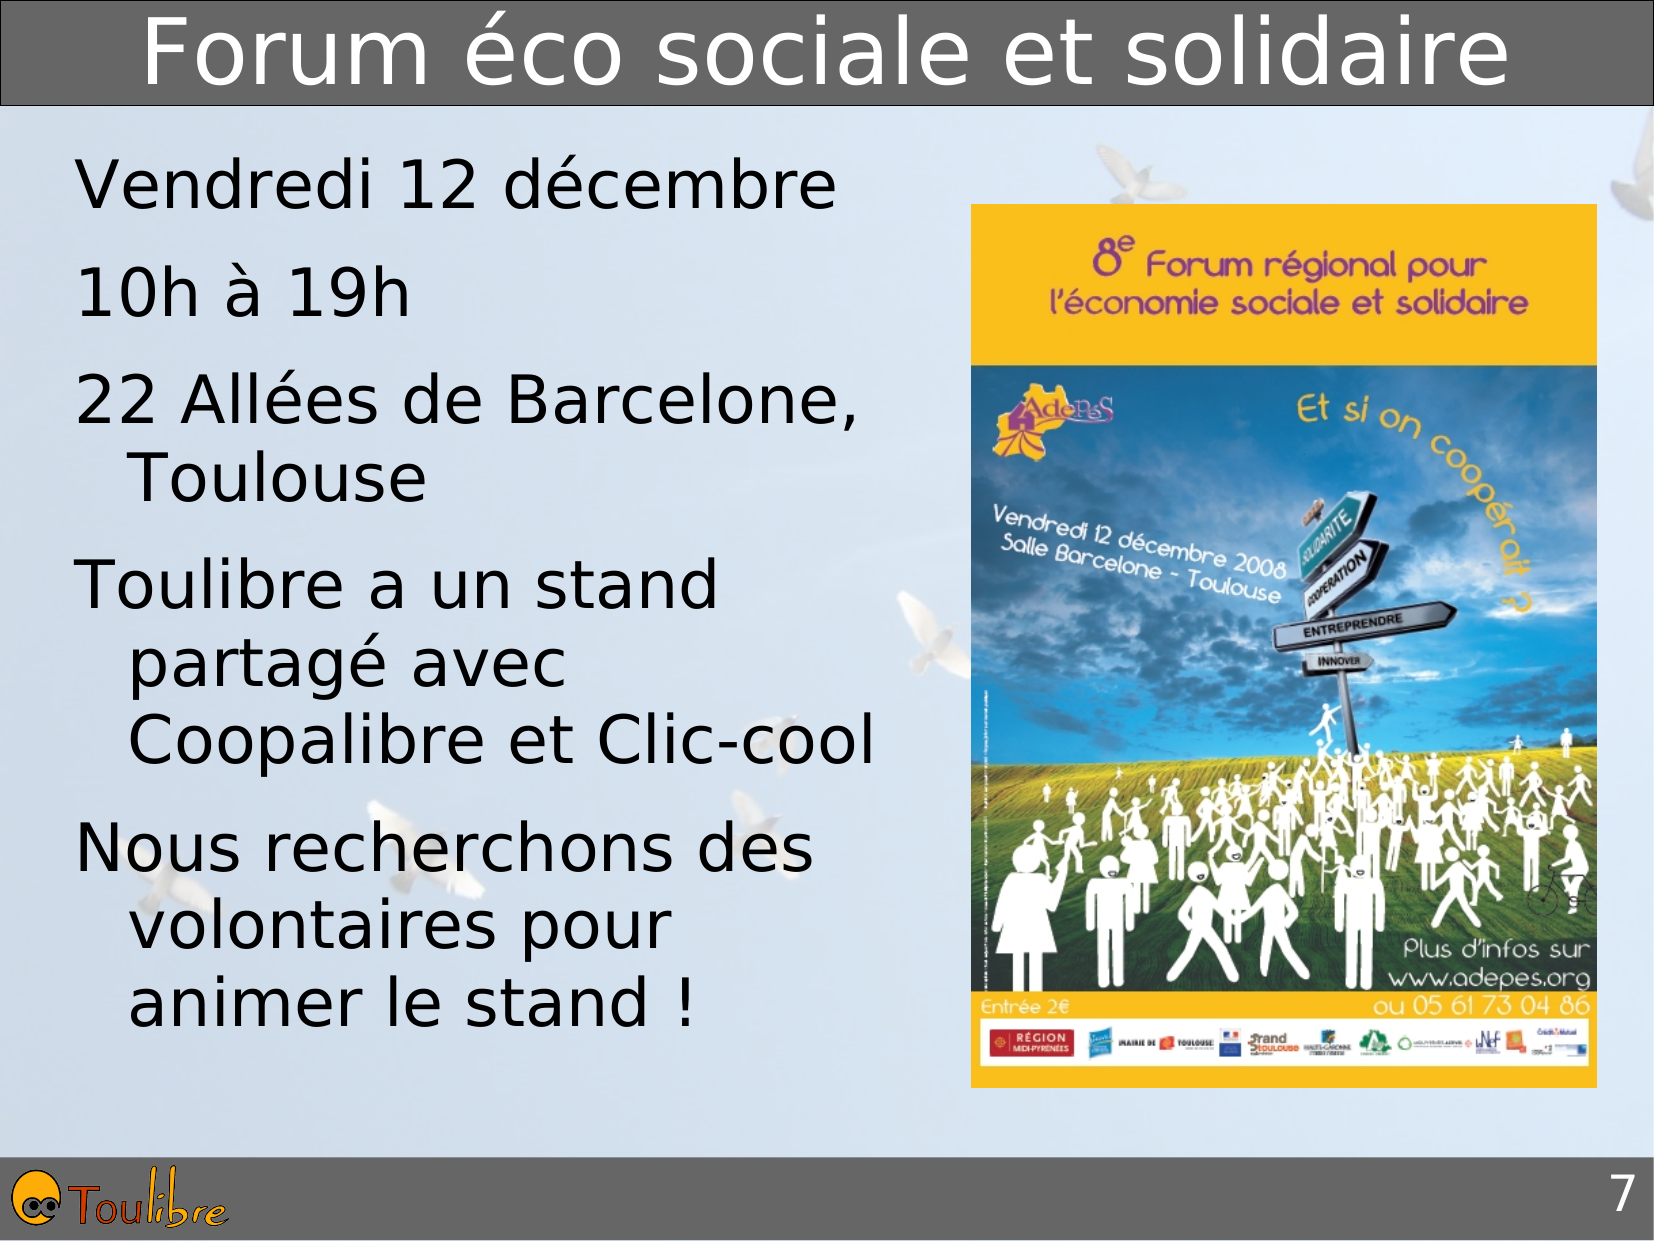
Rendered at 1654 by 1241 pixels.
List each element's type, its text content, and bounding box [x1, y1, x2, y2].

title Forum éco sociale et solidaire [0, 0, 1654, 107]
picture [971, 204, 1597, 1088]
list Vendredi 12 décembre 10h à 19h 22 Allées de Barcelone, Toulouse Toulibre a un stand partagé avec Coopalibre et Clic-cool Nous recherchons des volontaires pour animer le stand ! [56, 146, 883, 1121]
picture [11, 1165, 229, 1228]
